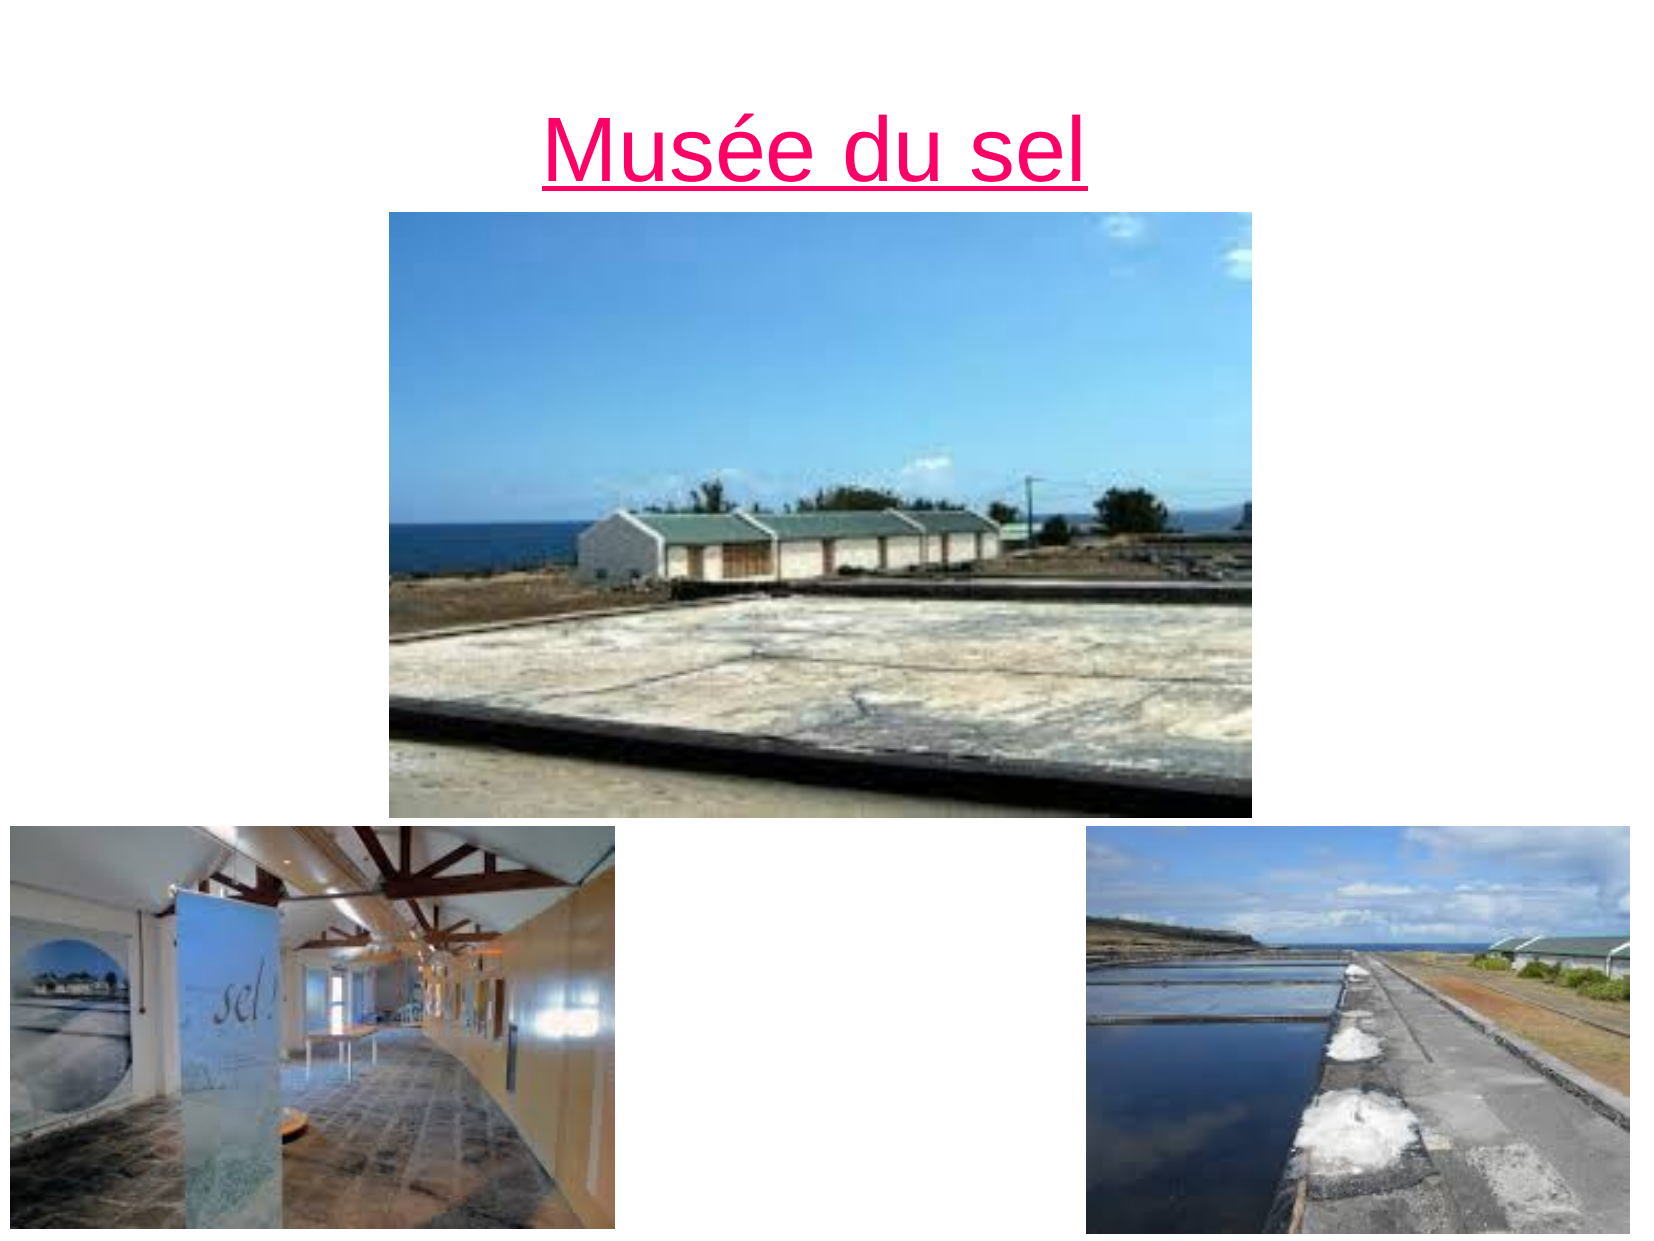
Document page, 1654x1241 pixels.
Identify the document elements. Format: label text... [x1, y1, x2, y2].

title Musée du sel [47, 40, 1583, 249]
picture [1086, 826, 1630, 1234]
picture [10, 826, 615, 1229]
picture [389, 212, 1252, 818]
